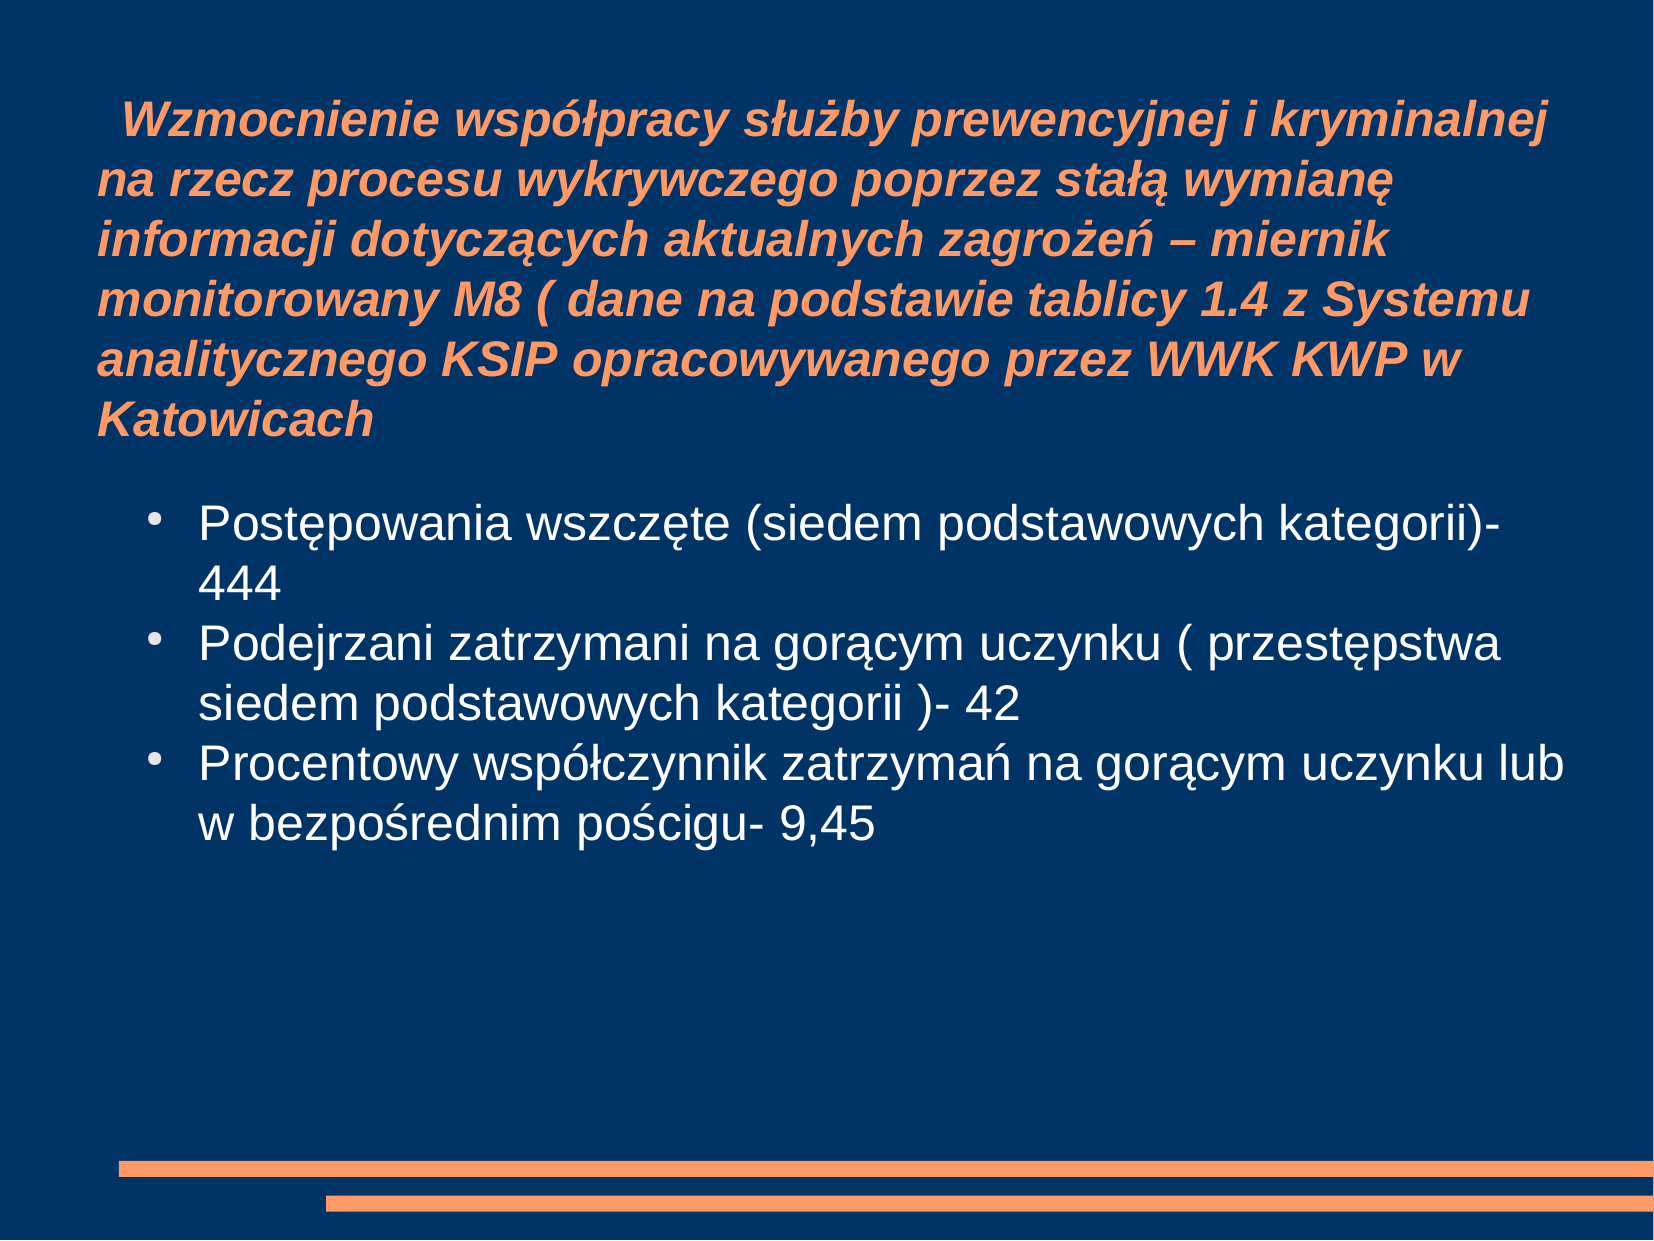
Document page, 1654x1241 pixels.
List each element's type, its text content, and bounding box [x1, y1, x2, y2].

text_box Postępowania wszczęte (siedem podstawowych kategorii)- 444 Podejrzani zatrzymani na gorącym uczynku ( przestępstwa siedem podstawowych kategorii )- 42 Procentowy współczynnik zatrzymań na gorącym uczynku lub w bezpośrednim pościgu- 9,45 [113, 482, 1602, 886]
title Wzmocnienie współpracy służby prewencyjnej i kryminalnej na rzecz procesu wykrywczego poprzez stałą wymianę informacji dotyczących aktualnych zagrożeń – miernik monitorowany M8 ( dane na podstawie tablicy 1.4 z Systemu analitycznego KSIP opracowywanego przez WWK KWP w Katowicach [82, 222, 1571, 430]
